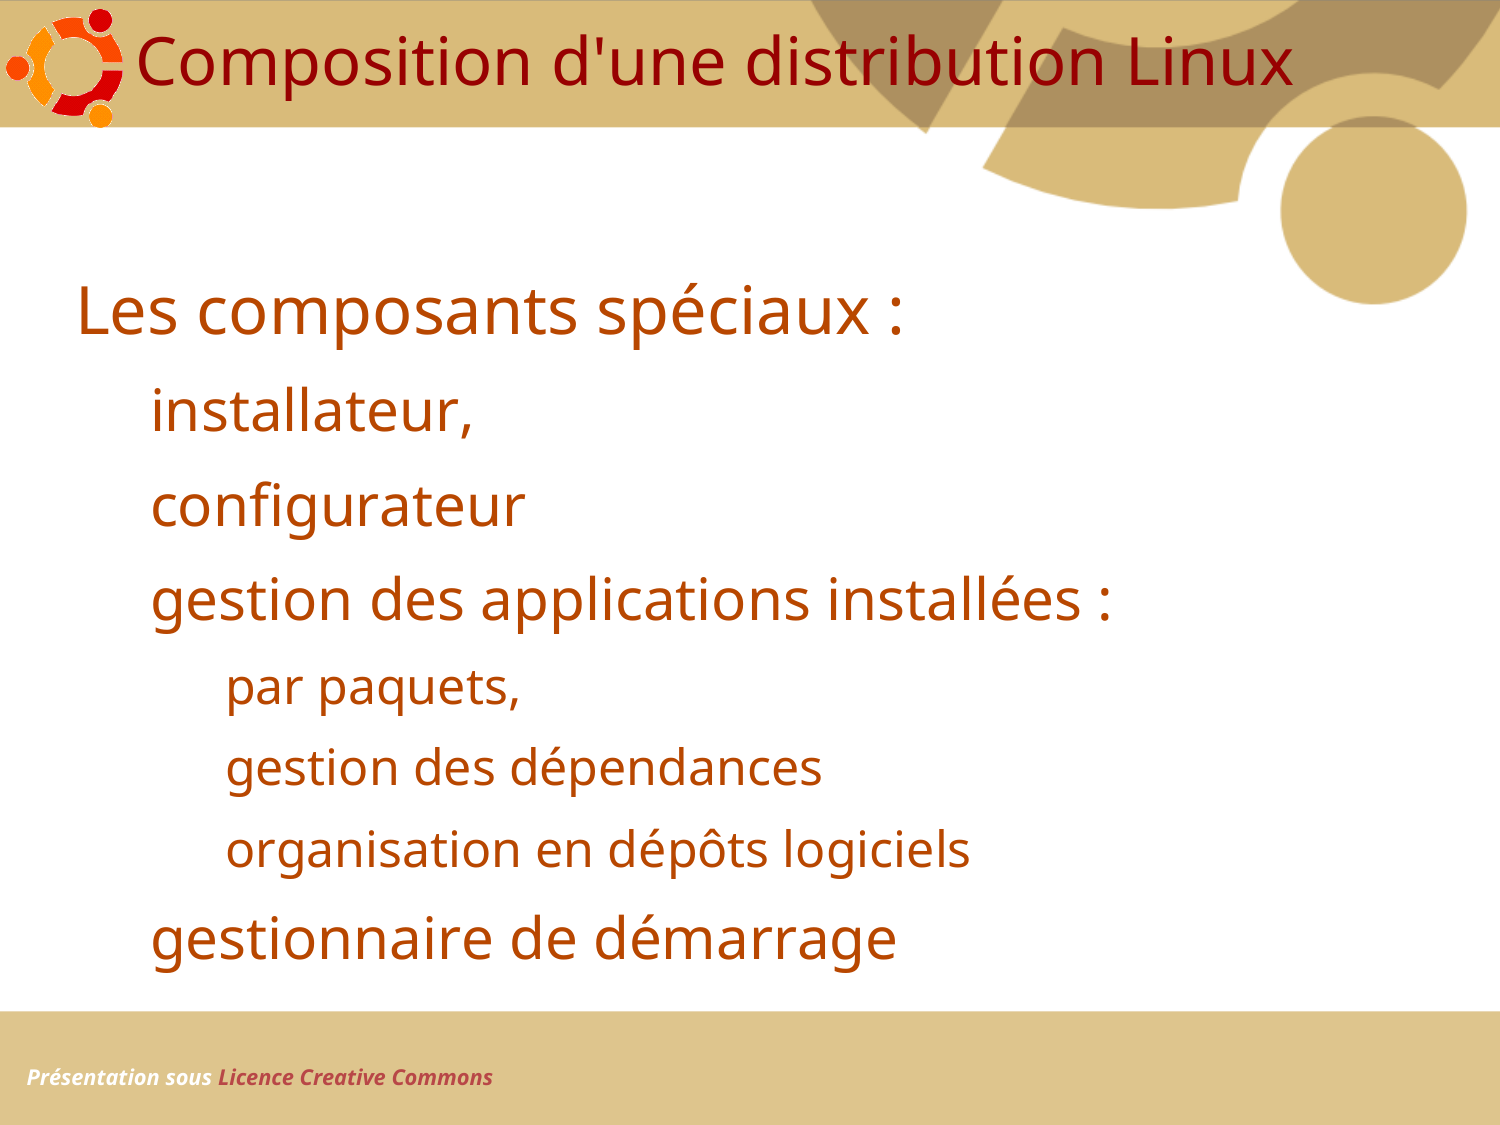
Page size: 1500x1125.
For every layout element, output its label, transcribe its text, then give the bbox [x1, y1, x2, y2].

picture [0, 0, 1500, 557]
list Les composants spéciaux : installateur, configurateur gestion des applications installées : par paquets, gestion des dépendances organisation en dépôts logiciels gestionnaire de démarrage [75, 262, 1425, 949]
title Composition d'une distribution Linux [135, 0, 1417, 119]
